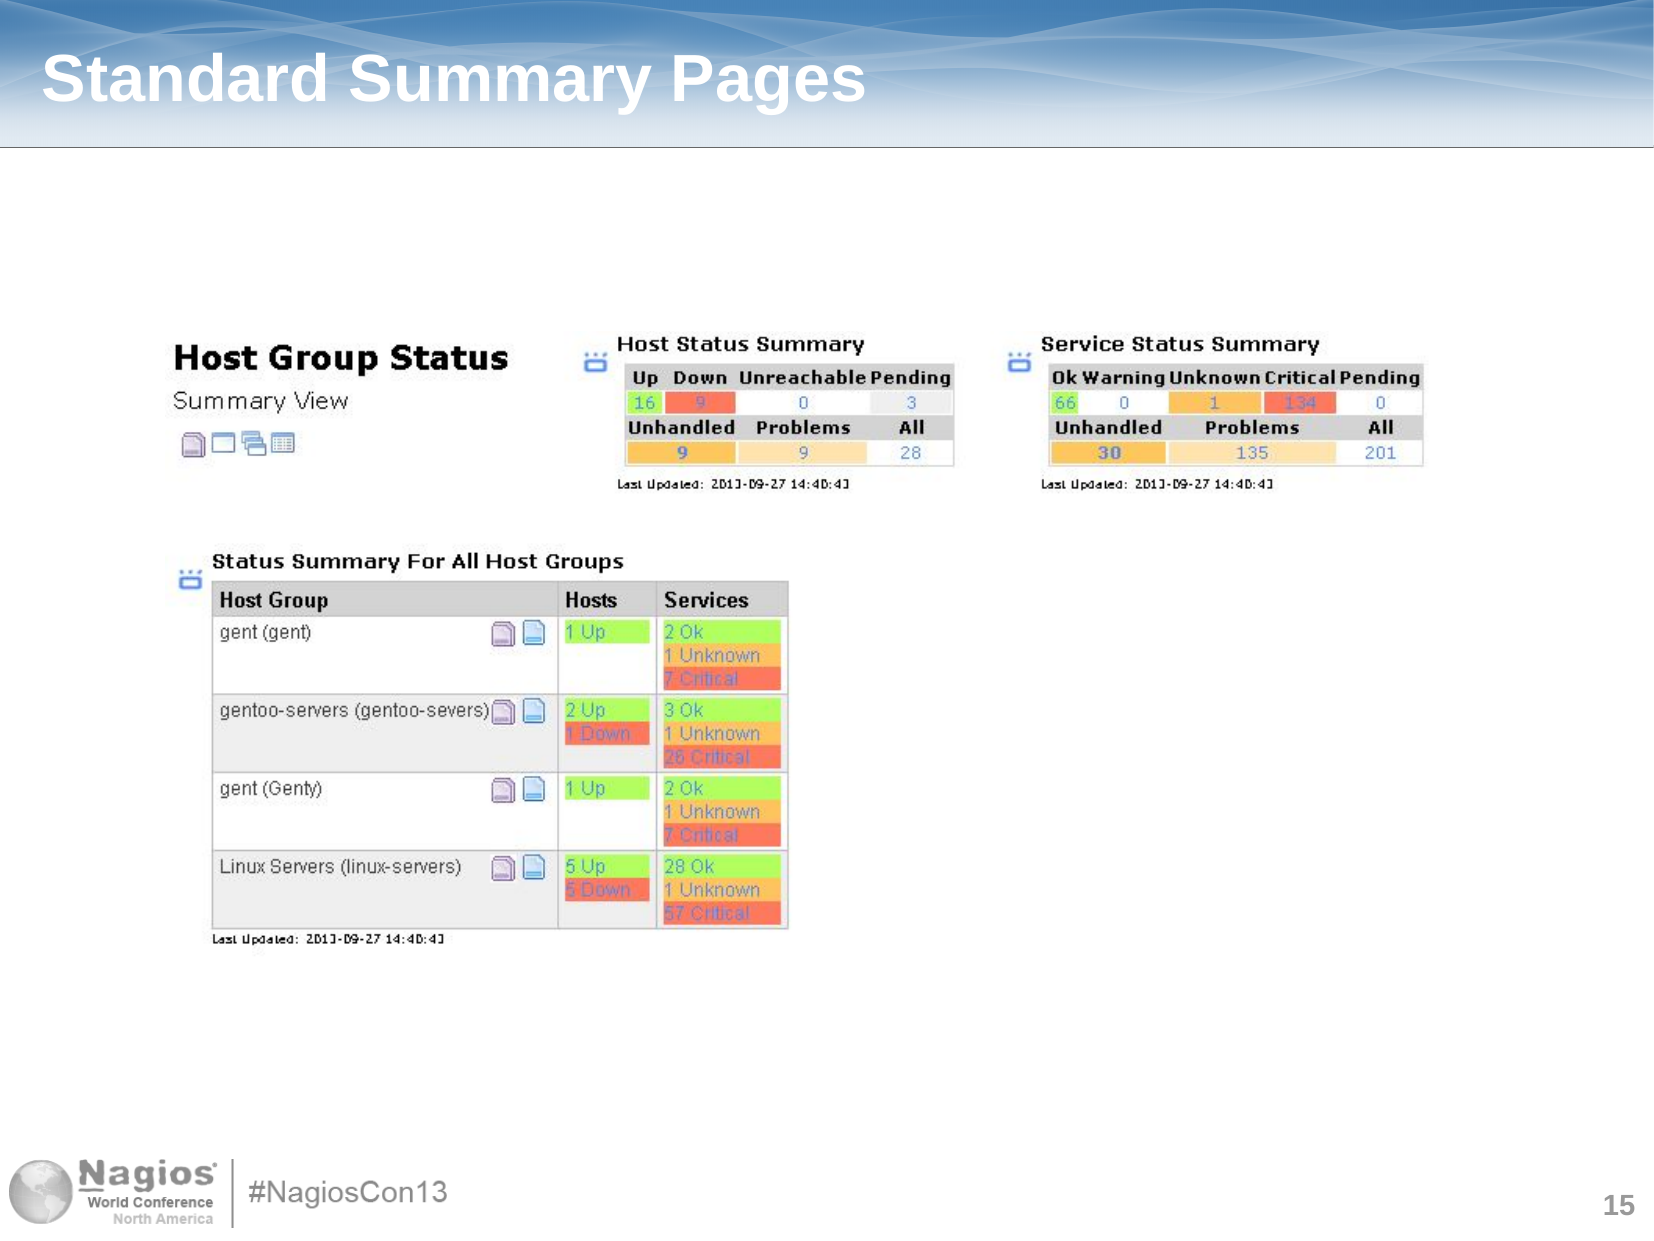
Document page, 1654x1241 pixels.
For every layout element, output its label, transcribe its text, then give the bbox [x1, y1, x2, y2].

title Standard Summary Pages [41, 29, 1248, 127]
picture [165, 331, 1435, 986]
picture [9, 1159, 453, 1228]
picture [0, 0, 1654, 147]
